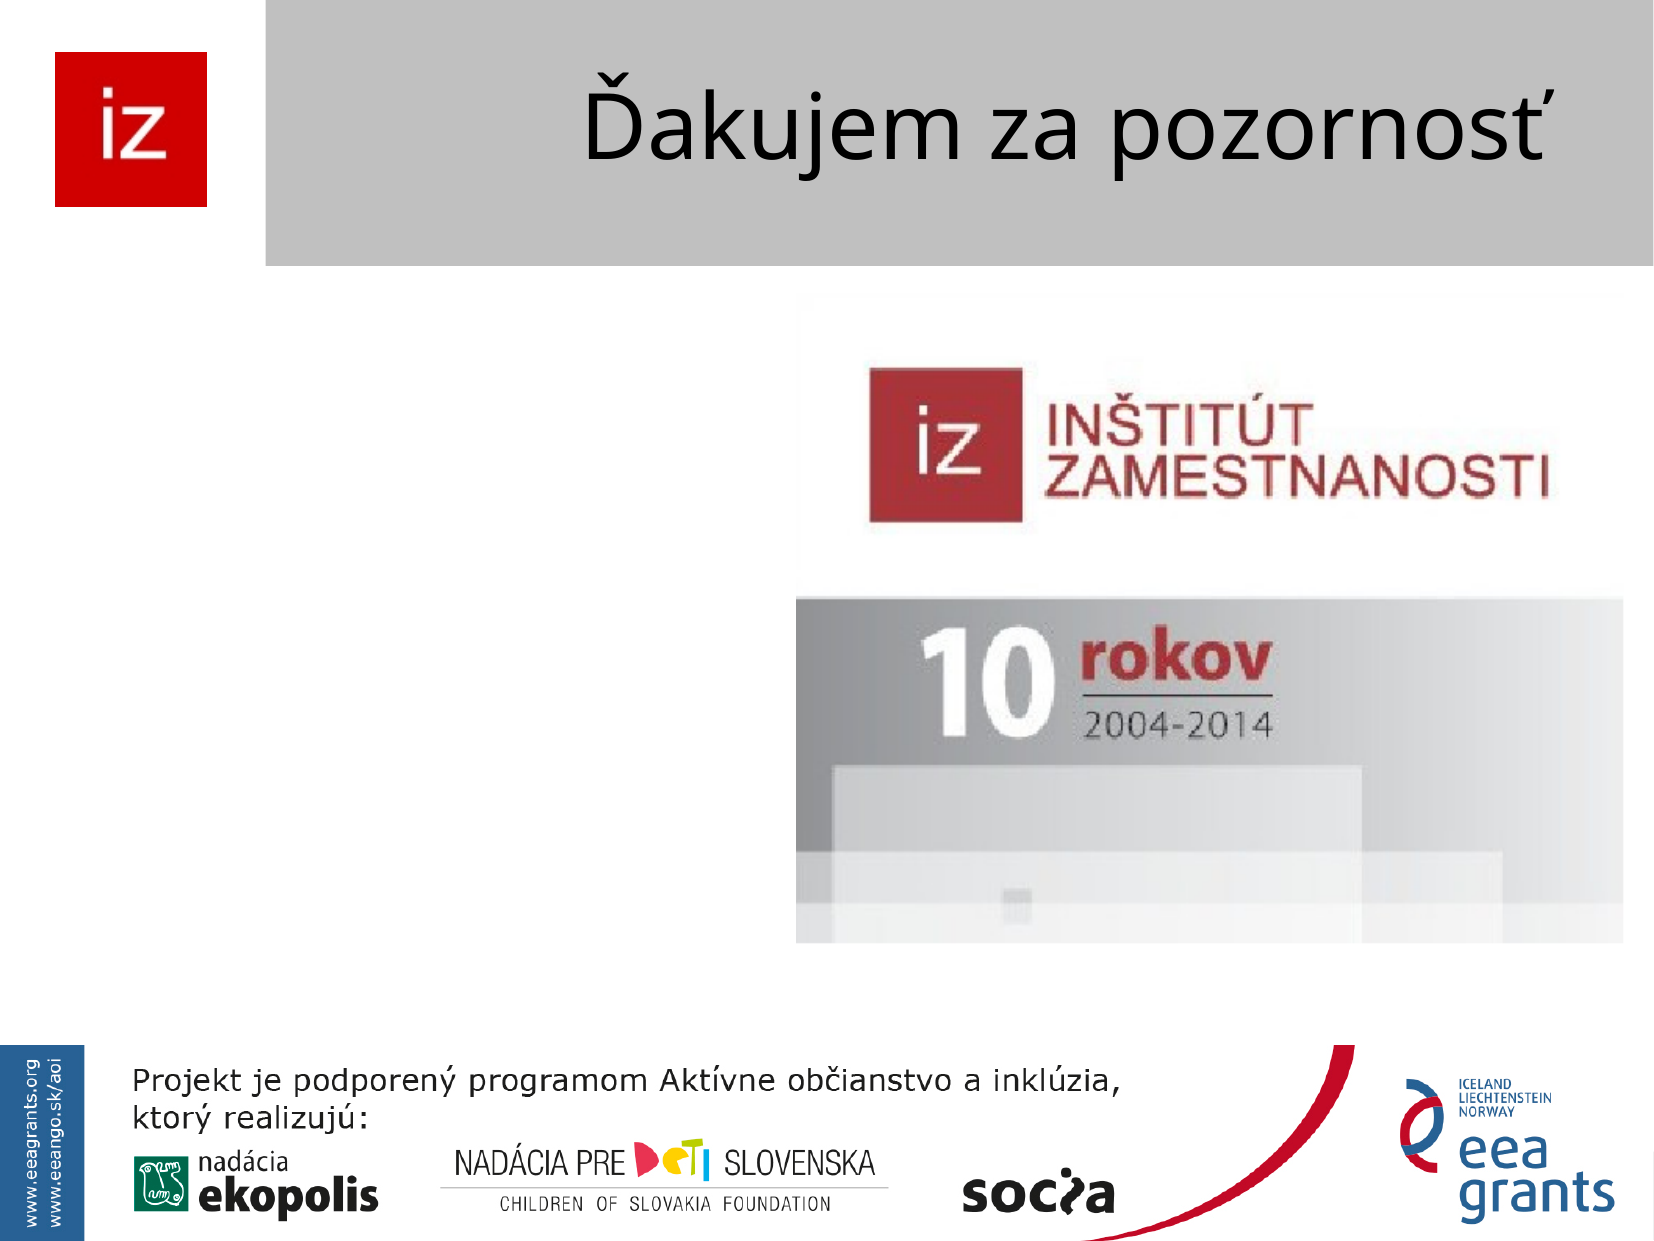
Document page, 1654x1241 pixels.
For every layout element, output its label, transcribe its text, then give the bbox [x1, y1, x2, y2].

picture [55, 52, 207, 207]
picture [796, 293, 1625, 945]
title Ďakujem za pozornosť [560, 29, 1565, 237]
picture [0, 1045, 1654, 1241]
